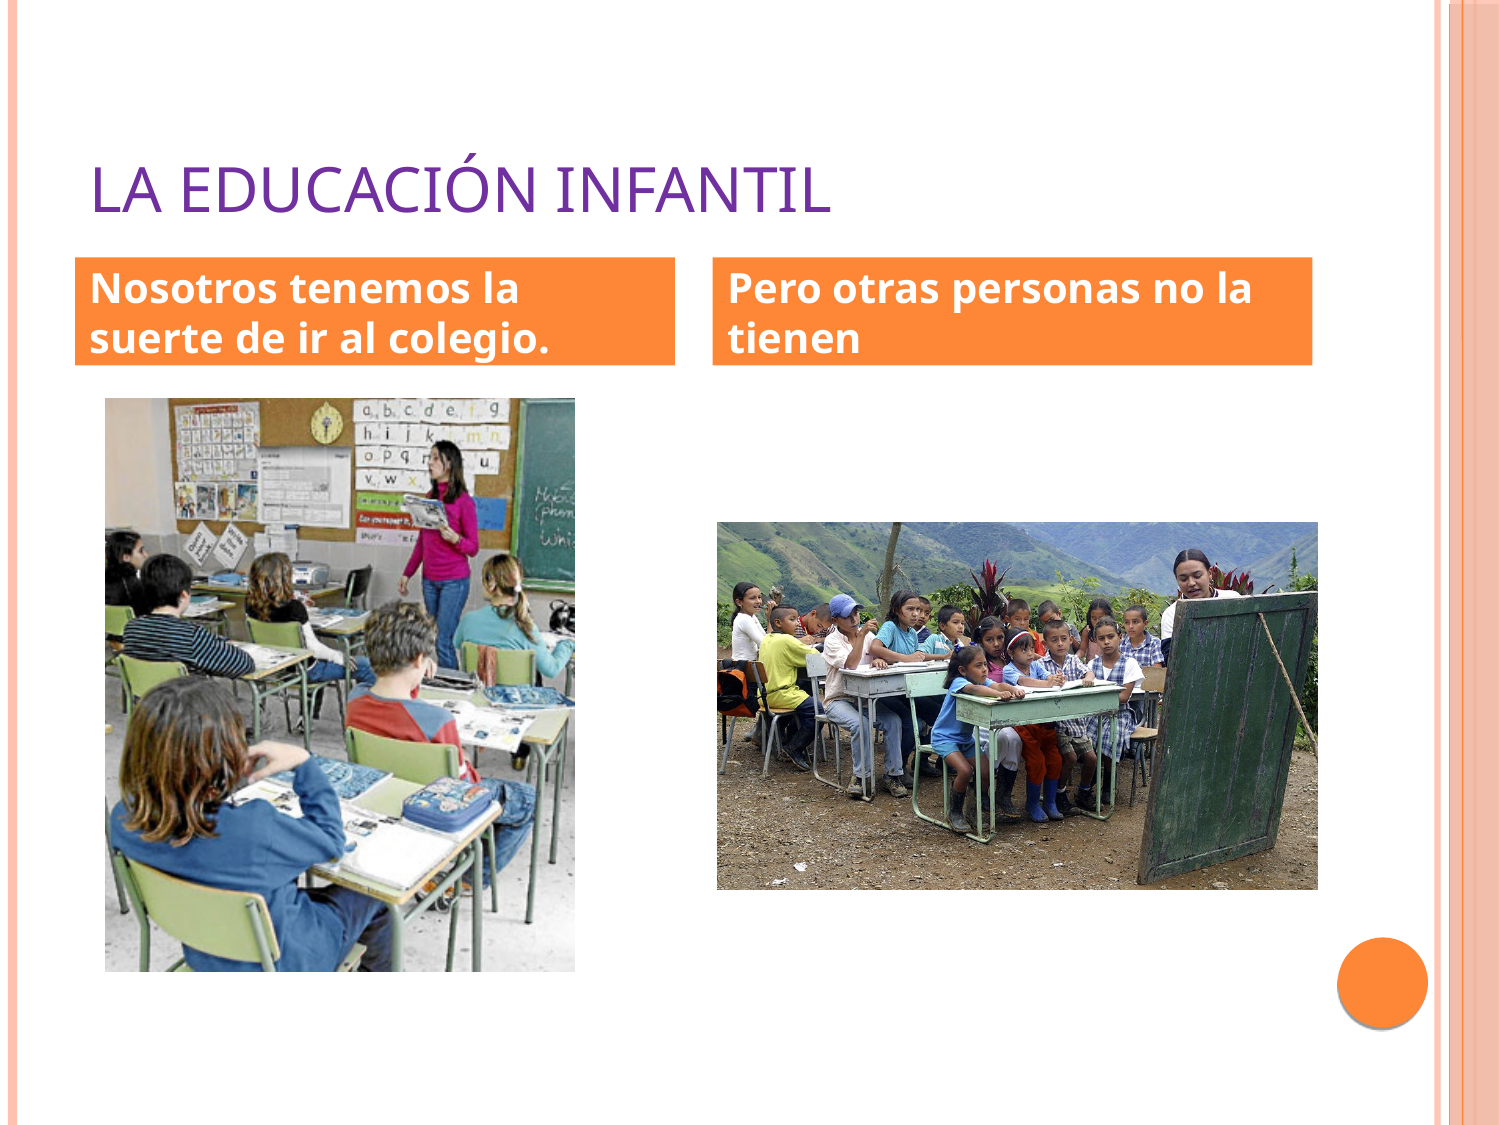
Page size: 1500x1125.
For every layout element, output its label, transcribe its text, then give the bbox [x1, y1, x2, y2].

picture [717, 522, 1318, 890]
list Pero otras personas no la tienen [712, 257, 1313, 366]
picture [105, 398, 575, 972]
list Nosotros tenemos la suerte de ir al colegio. [75, 257, 675, 366]
title La educación infantil [75, 44, 1313, 233]
